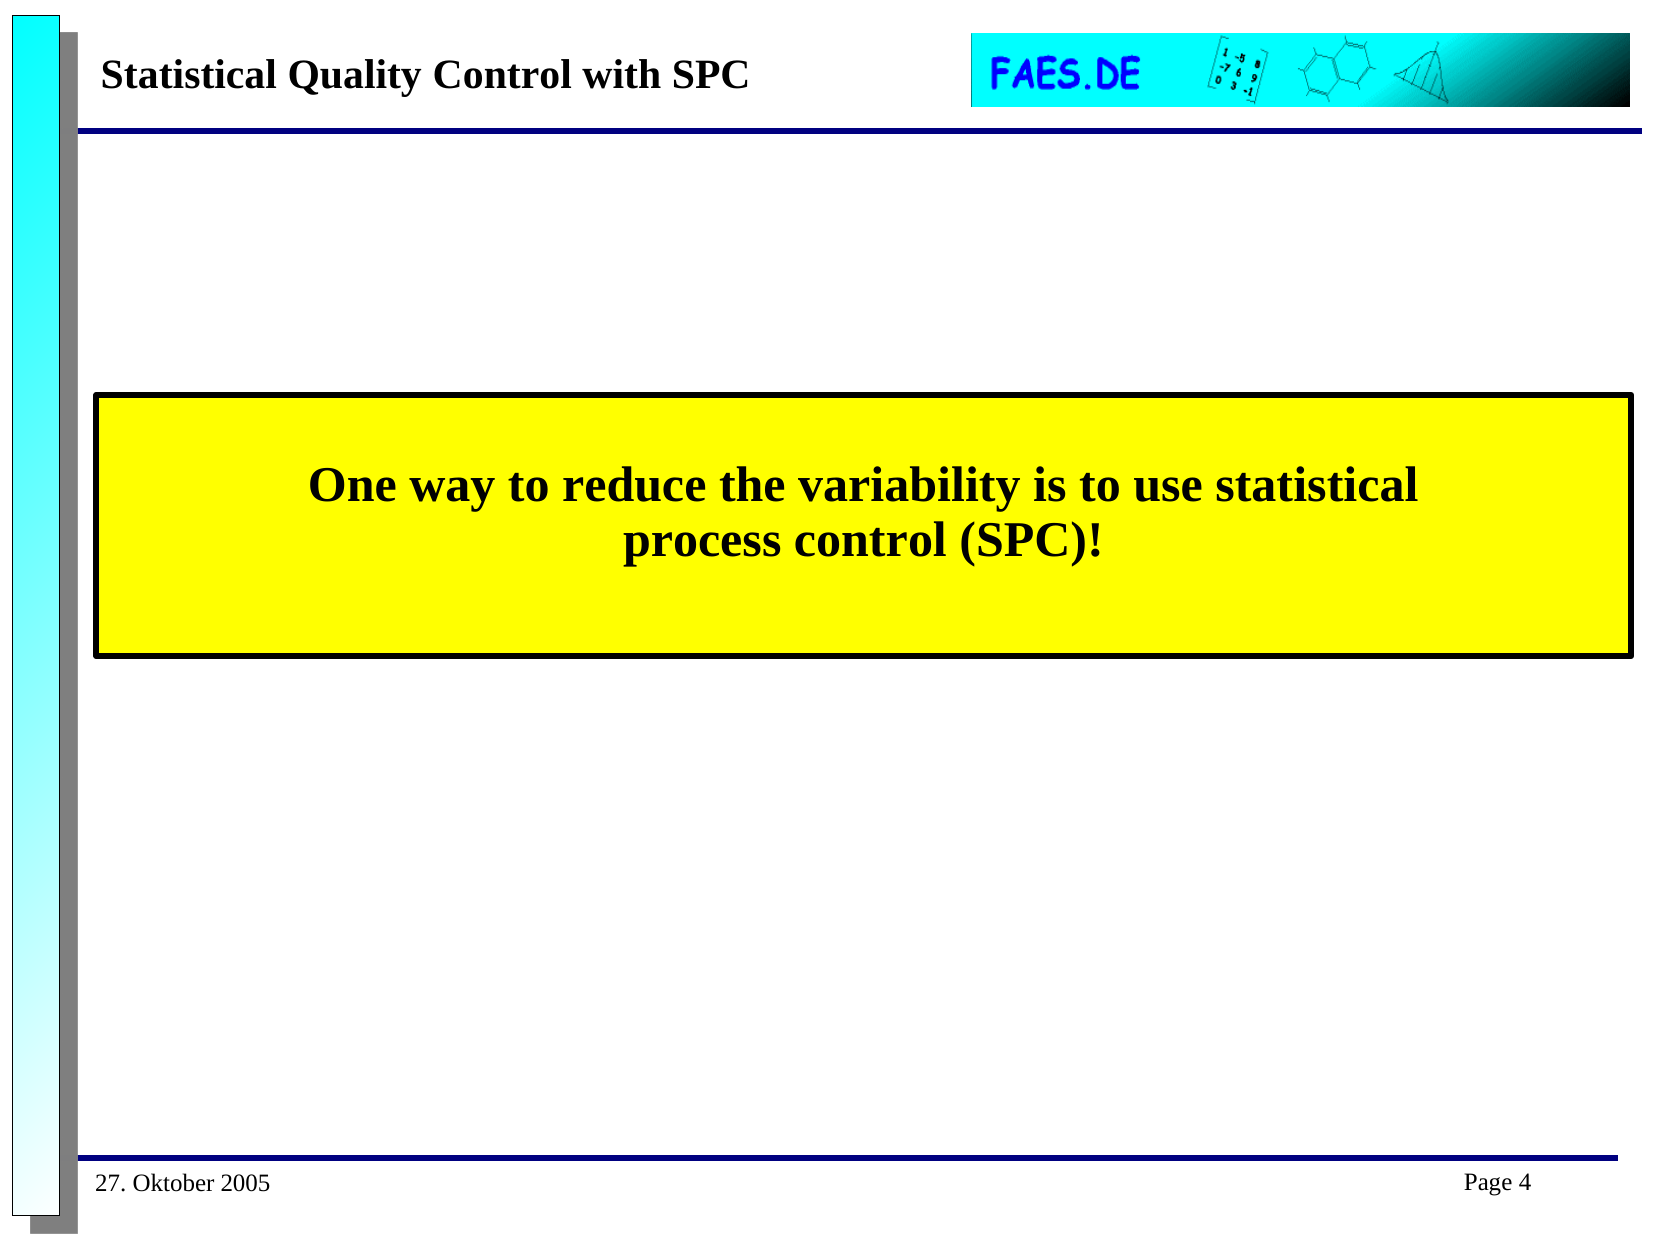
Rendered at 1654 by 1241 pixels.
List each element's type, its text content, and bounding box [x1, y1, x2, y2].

text_box One way to reduce the variability is to use statistical process control (SPC)! [274, 456, 1453, 570]
text_box Statistical Quality Control with SPC [100, 51, 810, 100]
picture [971, 33, 1630, 108]
text_box October 27, 2005 [95, 1168, 271, 1205]
text_box [96, 394, 1632, 657]
text_box [12, 15, 60, 1216]
text_box Page <Nummer> [1463, 1167, 1636, 1207]
